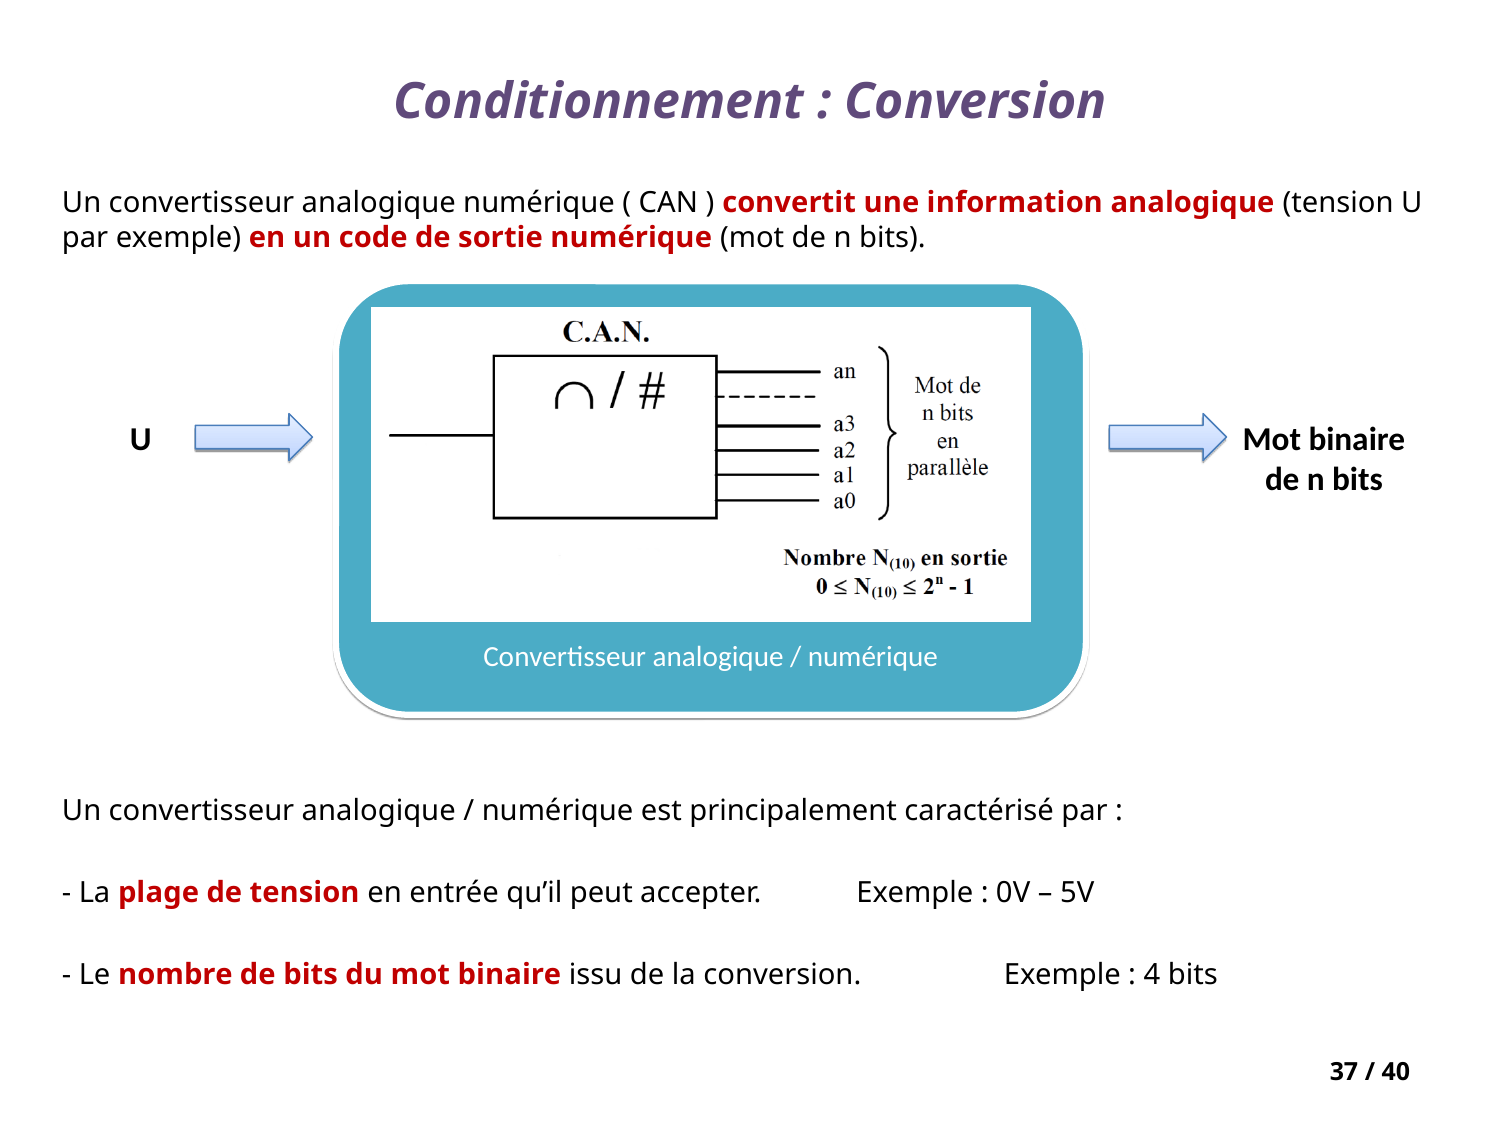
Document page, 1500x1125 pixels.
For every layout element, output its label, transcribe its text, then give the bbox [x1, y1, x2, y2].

text_box [247, 413, 313, 461]
text_box [1109, 413, 1218, 461]
text_box U [35, 410, 247, 465]
slide_number <numéro> / 40 [1074, 1042, 1425, 1103]
list Un convertisseur analogique numérique ( CAN ) convertit une information analogique (tension U par exemple) en un code de sortie numérique (mot de n bits). Un convertisseur analogique / numérique est principalement caractérisé par : - La plage de tension en entrée qu’il peut accepter. Exemple : 0V – 5V - Le nombre de bits du mot binaire issu de la conversion. Exemple : 4 bits [46, 175, 1454, 1079]
text_box Mot binaire de n bits [1218, 410, 1430, 505]
title Conditionnement : Conversion [75, 45, 1425, 153]
picture [371, 307, 1031, 622]
text_box Convertisseur analogique / numérique [335, 281, 1086, 715]
